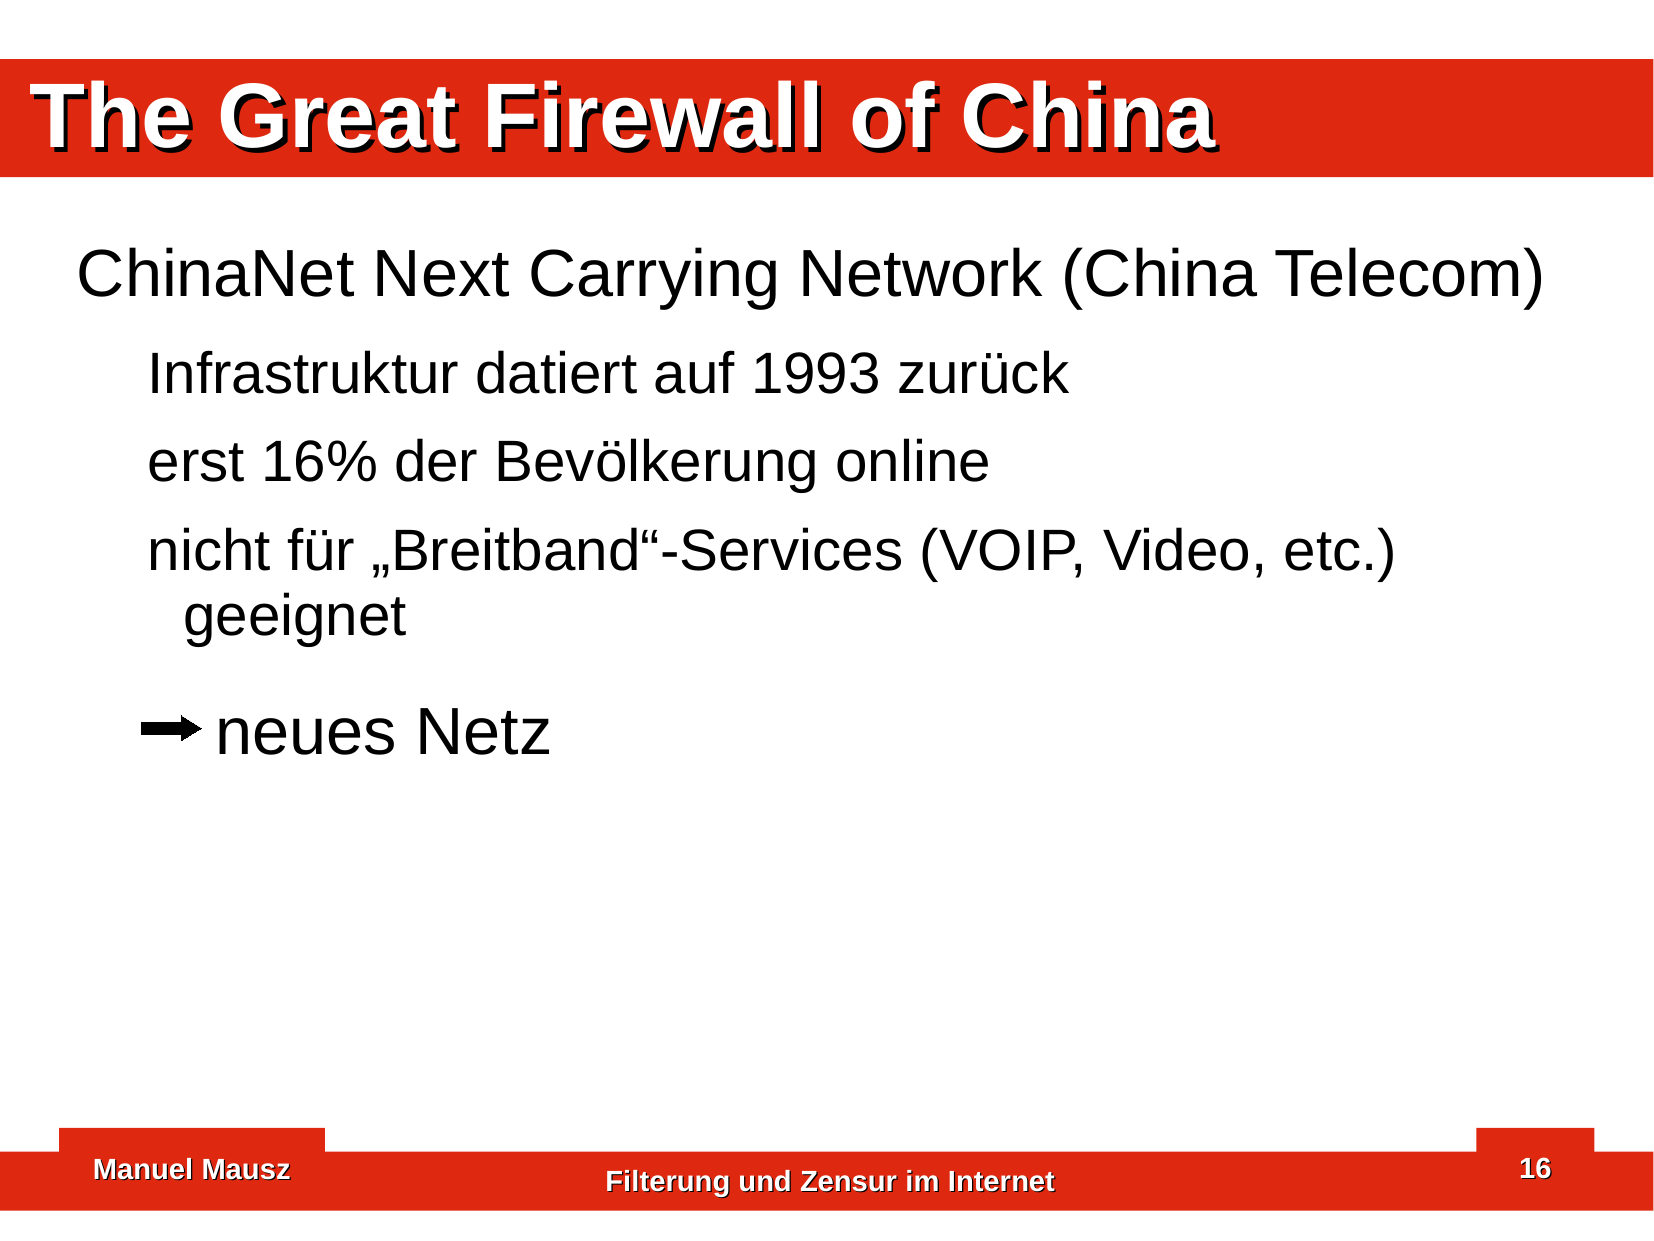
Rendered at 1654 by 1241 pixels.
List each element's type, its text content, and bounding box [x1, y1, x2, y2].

text_box neues Netz [201, 686, 648, 777]
title The Great Firewall of China [29, 64, 1625, 168]
text_box [141, 715, 201, 741]
list ChinaNet Next Carrying Network (China Telecom) Infrastruktur datiert auf 1993 zurück erst 16% der Bevölkerung online nicht für „Breitband“-Services (VOIP, Video, etc.) geeignet [76, 236, 1595, 1040]
